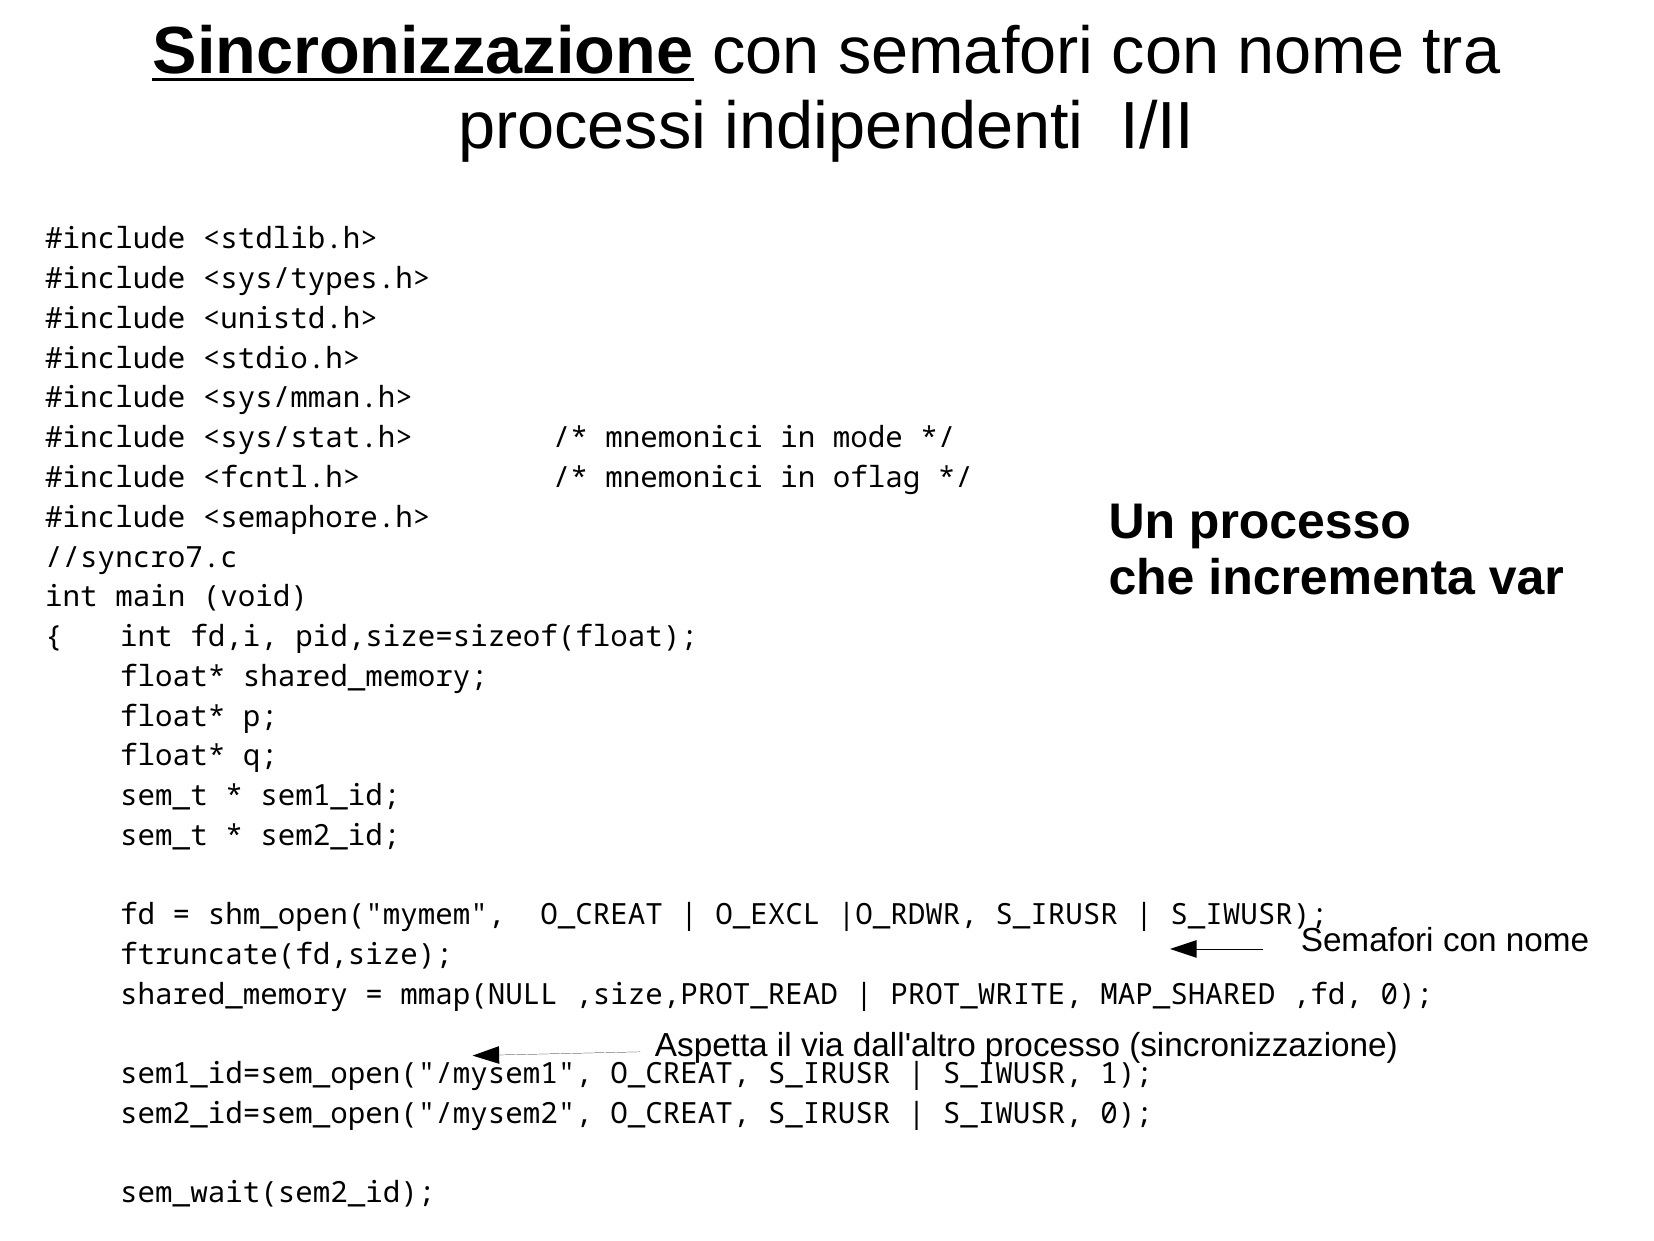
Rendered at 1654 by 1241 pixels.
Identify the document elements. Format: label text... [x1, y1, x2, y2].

title Sincronizzazione con semafori con nome tra processi indipendenti I/II [82, 0, 1571, 192]
text_box Semafori con nome [1286, 913, 1611, 967]
text_box Aspetta il via dall'altro processo (sincronizzazione) [640, 1019, 1521, 1072]
text_box Un processo che incrementa var [1093, 485, 1654, 614]
text_box #include <stdlib.h> #include <sys/types.h> #include <unistd.h> #include <stdio.h> #include <sys/mman.h> #include <sys/stat.h> /* mnemonici in mode */ #include <fcntl.h> /* mnemonici in oflag */ #include <semaphore.h> //syncro7.c int main (void) { int fd,i, pid,size=sizeof(float); float* shared_memory; float* p; float* q; sem_t * sem1_id; sem_t * sem2_id; fd = shm_open("mymem", O_CREAT | O_EXCL |O_RDWR, S_IRUSR | S_IWUSR); ftruncate(fd,size); shared_memory = mmap(NULL ,size,PROT_READ | PROT_WRITE, MAP_SHARED ,fd, 0); sem1_id=sem_open("/mysem1", O_CREAT, S_IRUSR | S_IWUSR, 1); sem2_id=sem_open("/mysem2", O_CREAT, S_IRUSR | S_IWUSR, 0); sem_wait(sem2_id); q=shared_memory; for(i=0;i<10;i++) {printf("sshh2. *q=%f\n", (*q)++);} } [30, 210, 1622, 1212]
